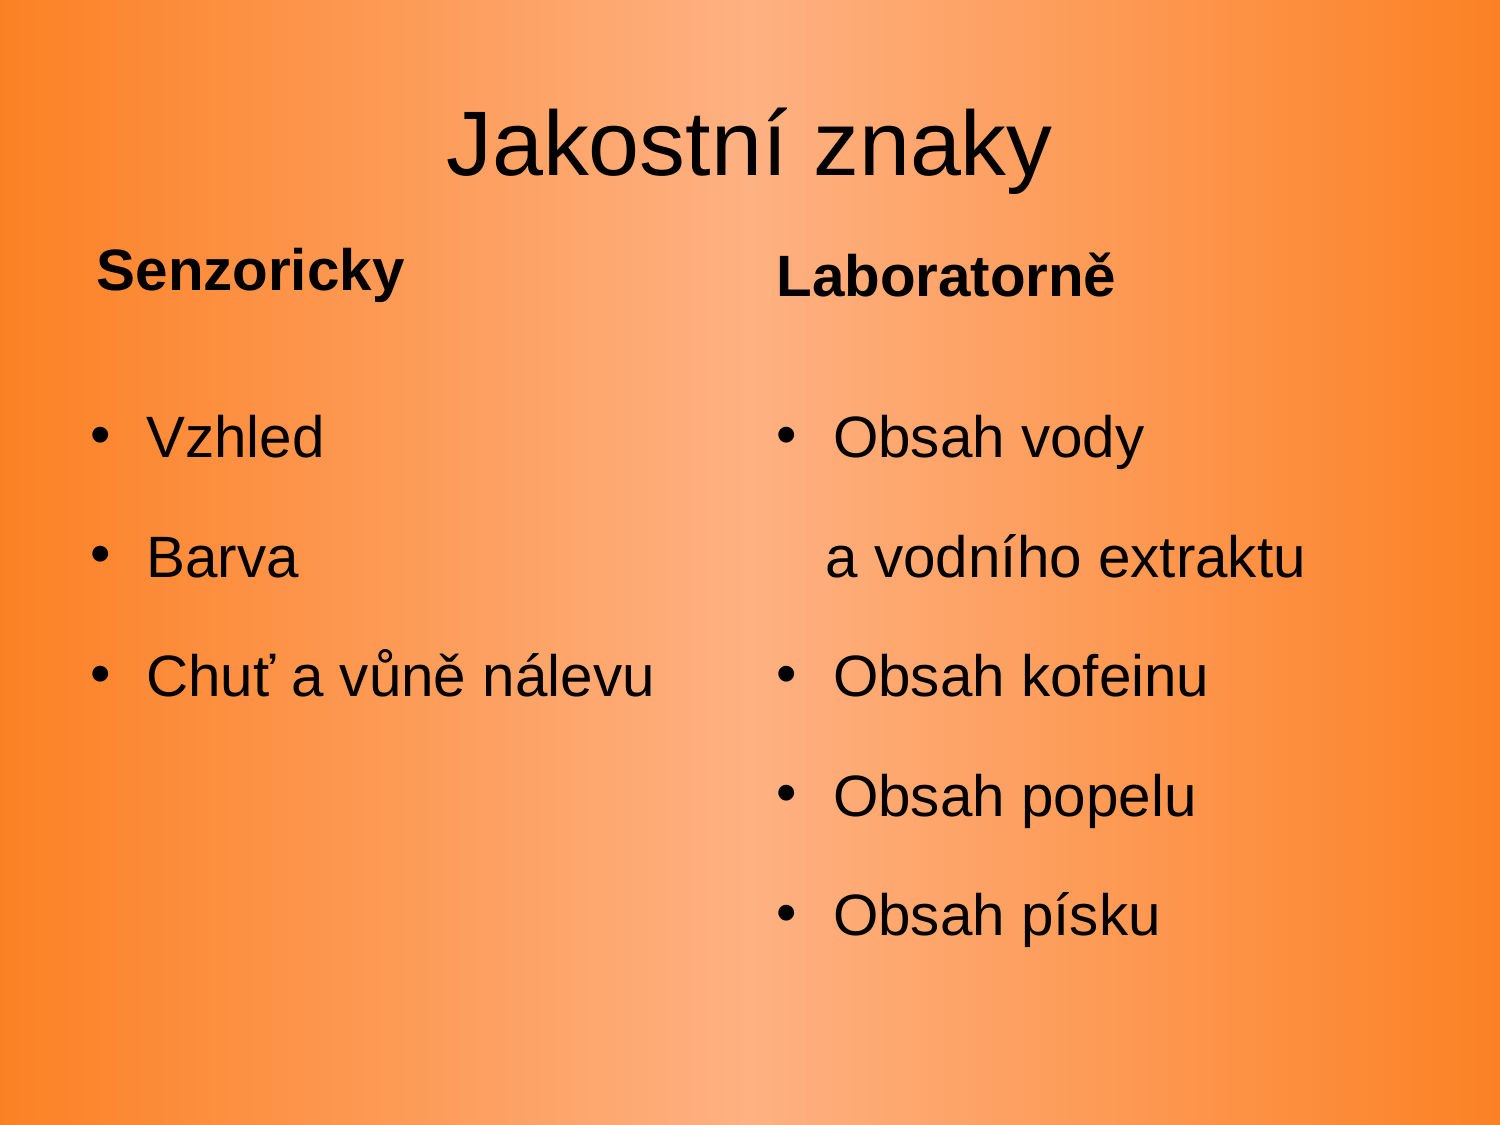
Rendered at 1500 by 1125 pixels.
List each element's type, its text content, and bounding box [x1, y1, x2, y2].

list Obsah vody a vodního extraktu Obsah kofeinu Obsah popelu Obsah písku [761, 356, 1425, 1006]
list Senzoricky [81, 222, 745, 310]
list Laboratorně [761, 210, 1425, 316]
title Jakostní znaky [75, 45, 1426, 233]
list Vzhled Barva Chuť a vůně nálevu [74, 356, 738, 1006]
